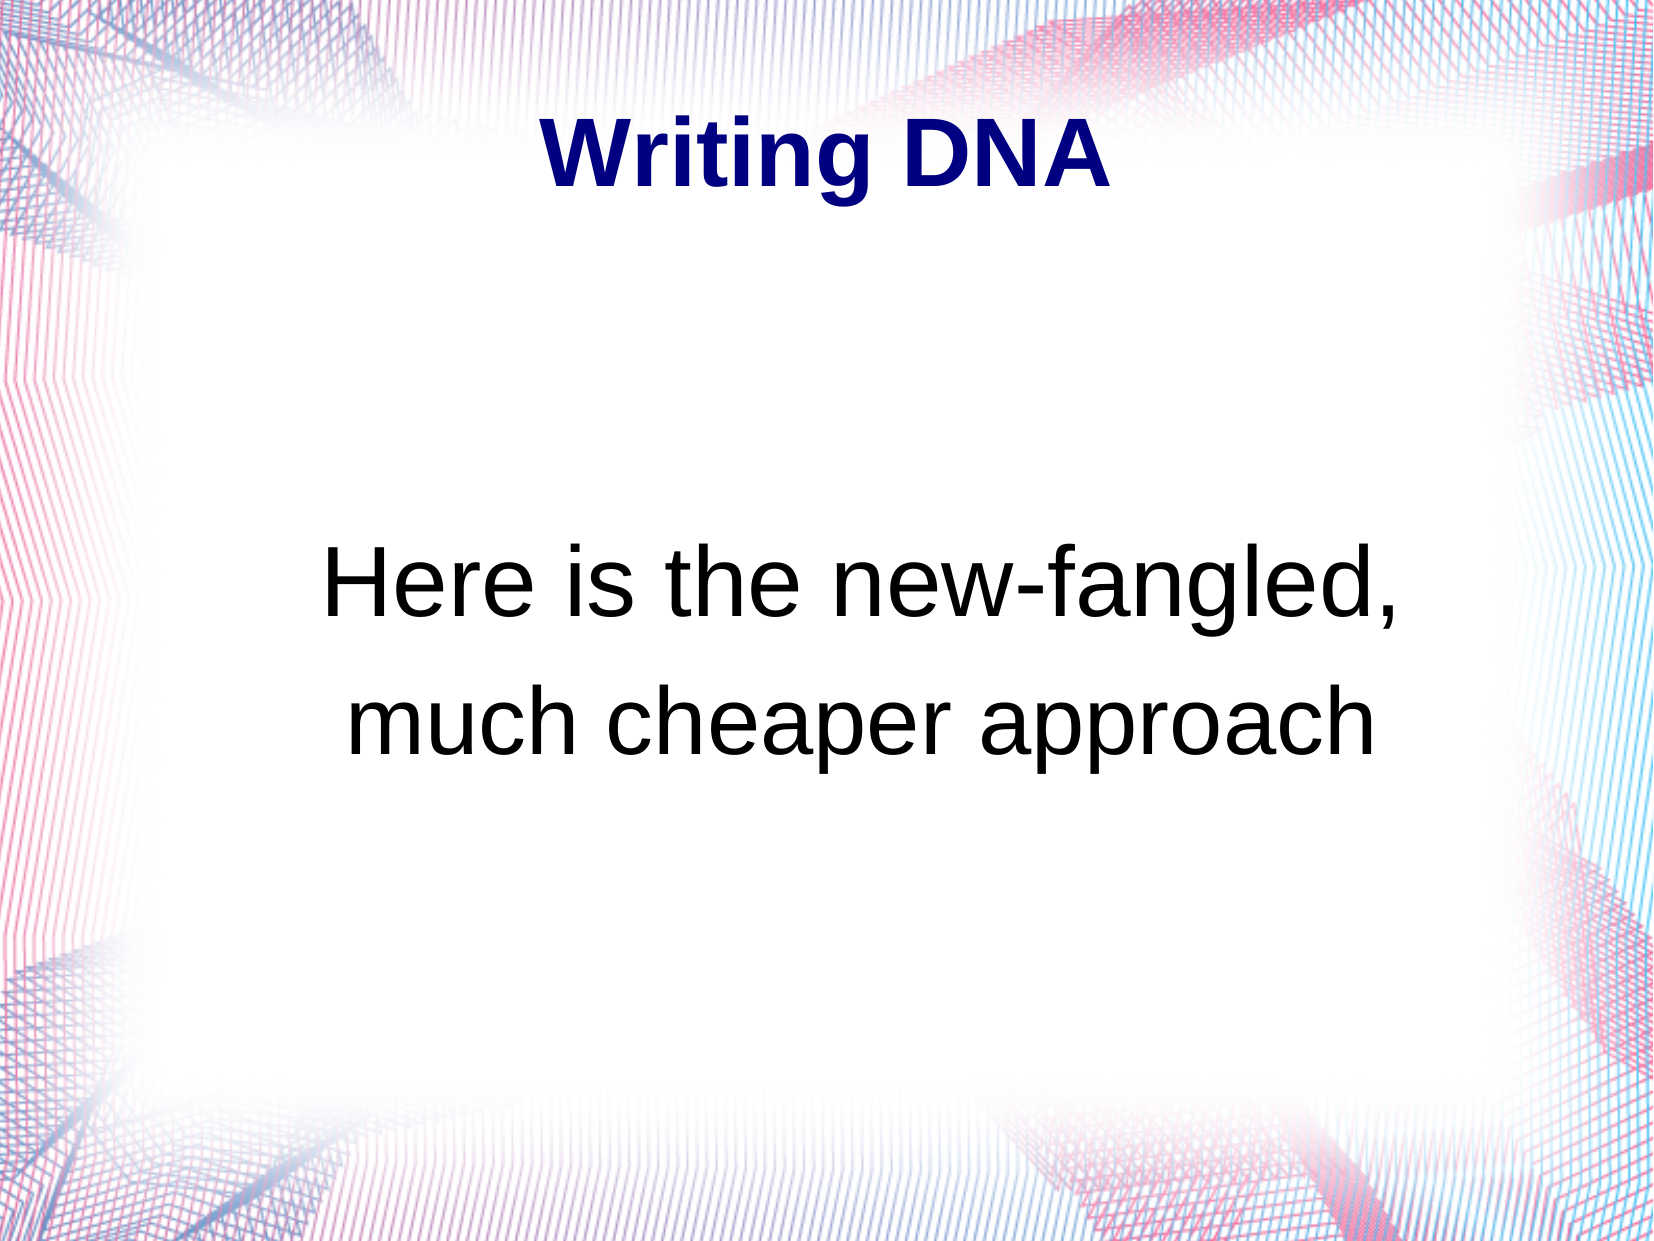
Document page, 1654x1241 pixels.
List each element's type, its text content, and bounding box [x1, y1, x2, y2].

title Writing DNA [82, 49, 1571, 257]
picture [0, 0, 1654, 1241]
list Here is the new-fangled, much cheaper approach [82, 290, 1571, 1109]
